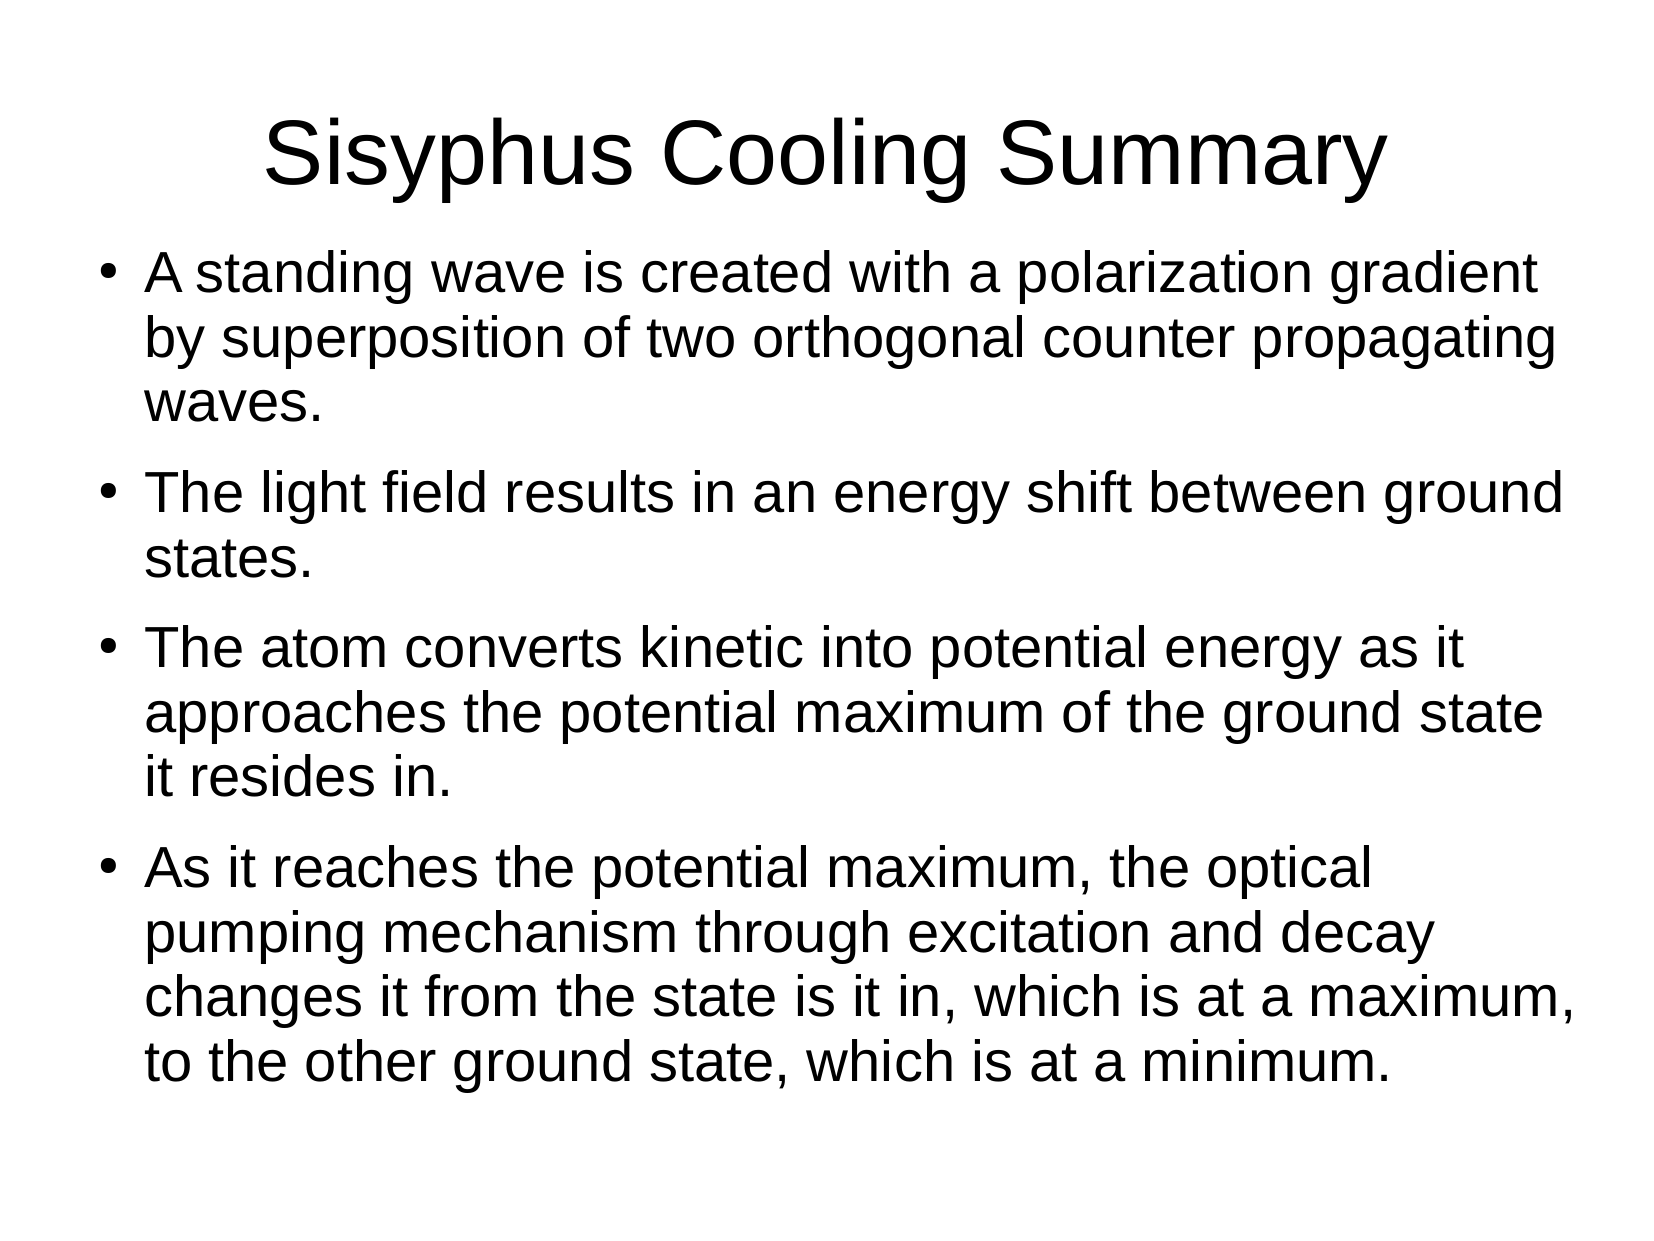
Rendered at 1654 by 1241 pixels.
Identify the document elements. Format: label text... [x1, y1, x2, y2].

list A standing wave is created with a polarization gradient by superposition of two orthogonal counter propagating waves. The light field results in an energy shift between ground states. The atom converts kinetic into potential energy as it approaches the potential maximum of the ground state it resides in. As it reaches the potential maximum, the optical pumping mechanism through excitation and decay changes it from the state is it in, which is at a maximum, to the other ground state, which is at a minimum. [82, 240, 1591, 1150]
title Sisyphus Cooling Summary [82, 49, 1571, 240]
